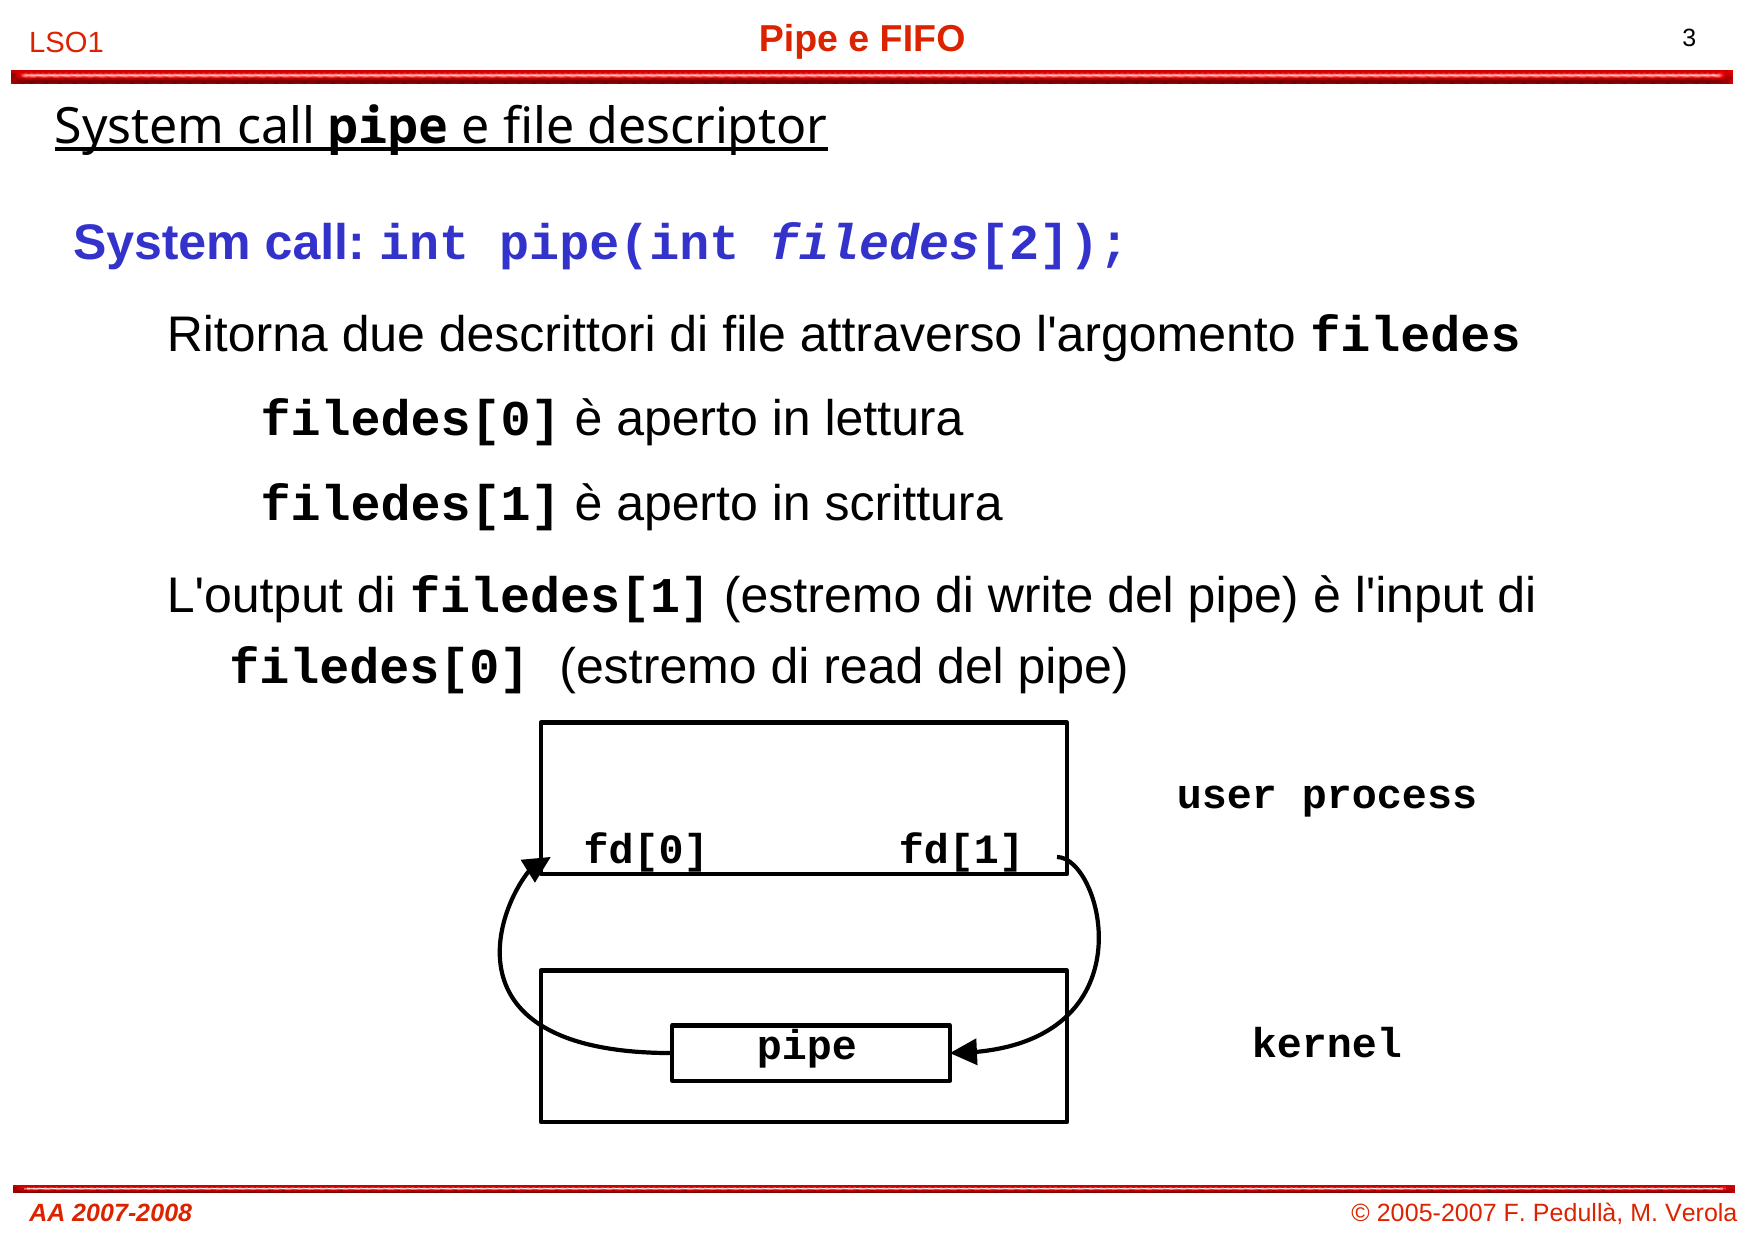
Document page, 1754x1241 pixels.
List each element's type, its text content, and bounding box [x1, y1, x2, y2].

text_box pipe [727, 1011, 887, 1094]
title System call pipe e file descriptor [40, 78, 1714, 174]
picture [13, 1185, 1735, 1193]
picture [11, 70, 1733, 84]
text_box user process [1118, 760, 1536, 844]
list System call: int pipe(int filedes[2]); Ritorna due descrittori di file attraverso l'argomento filedes filedes[0] è aperto in lettura filedes[1] è aperto in scrittura L'output di filedes[1] (estremo di write del pipe) è l'input di filedes[0] (estremo di read del pipe) [58, 206, 1696, 706]
text_box kernel [1215, 1008, 1439, 1092]
text_box fd[1] [866, 815, 1058, 899]
text_box fd[0] [550, 815, 742, 899]
